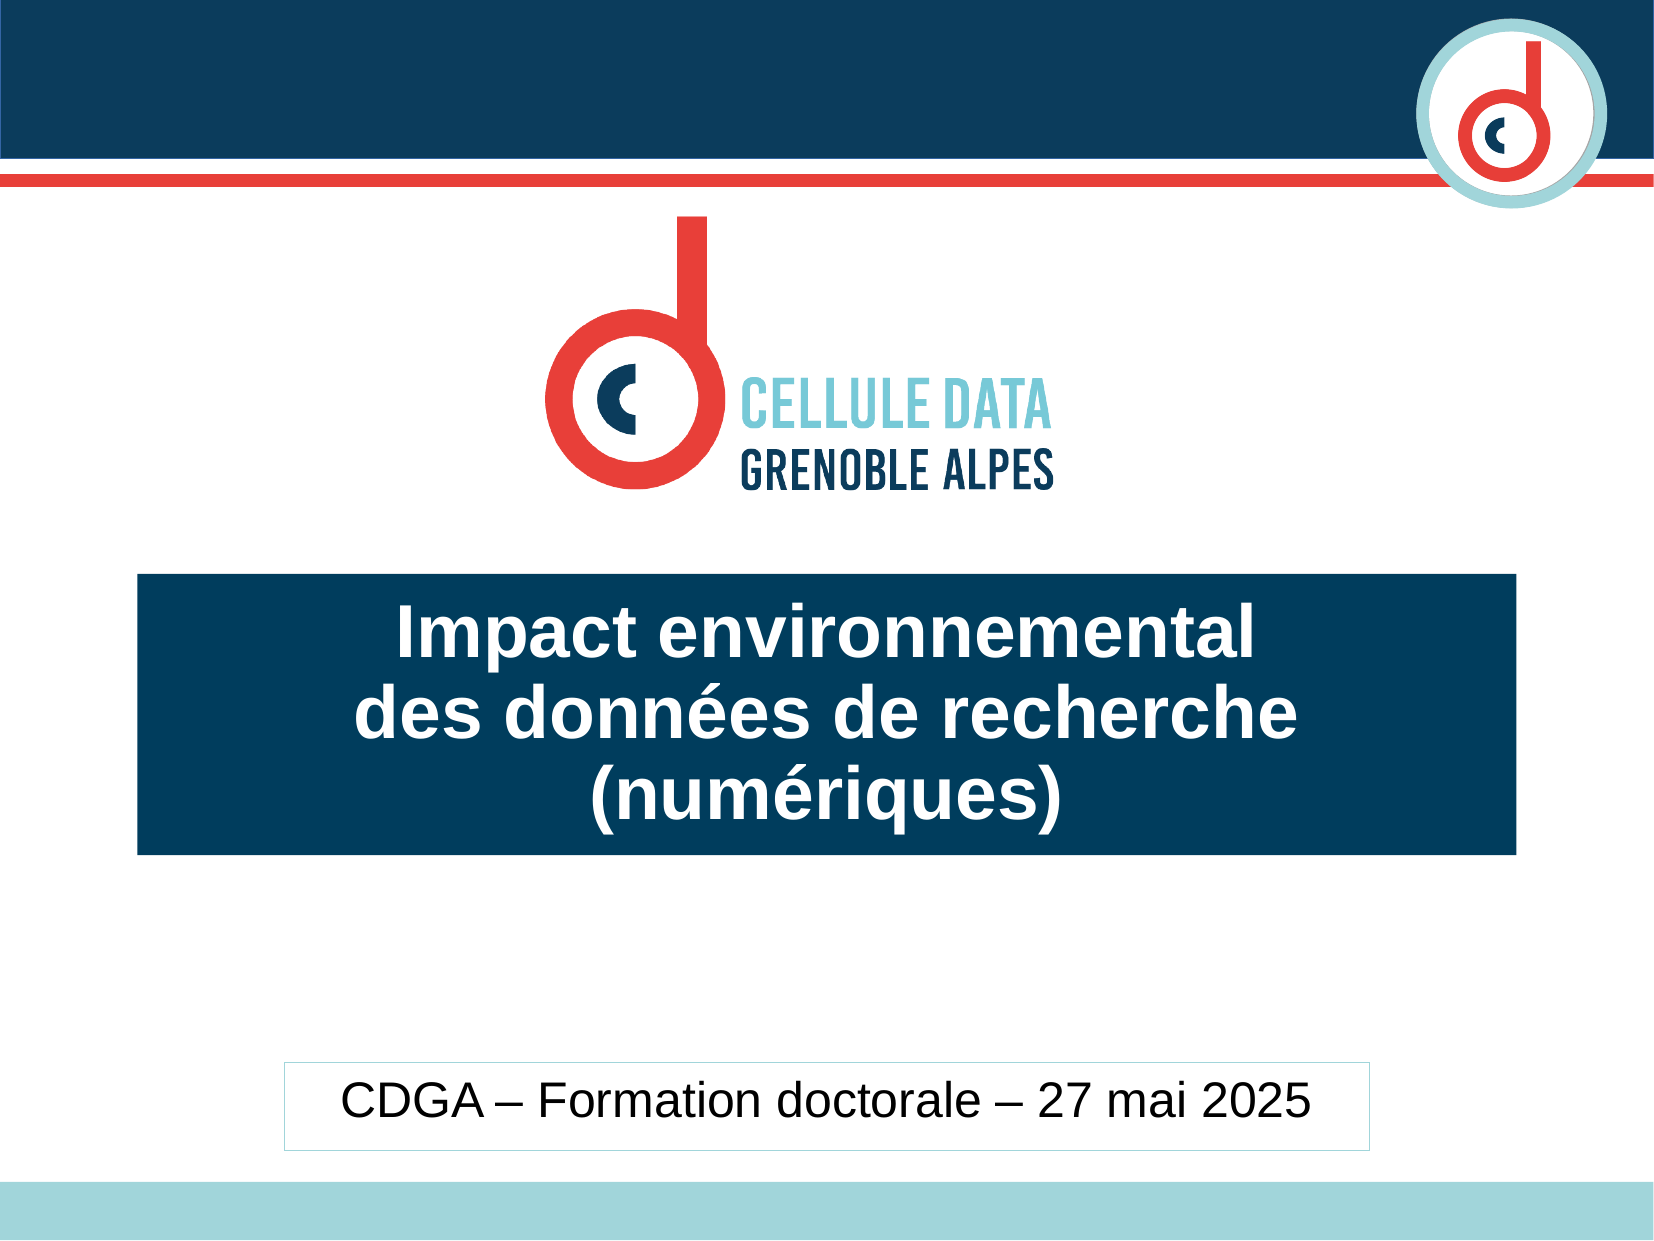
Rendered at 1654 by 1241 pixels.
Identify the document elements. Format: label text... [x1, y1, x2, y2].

title Impact environnemental des données de recherche (numériques) [137, 573, 1517, 856]
picture [545, 216, 1090, 522]
list CDGA – Formation doctorale – 27 mai 2025 [284, 1062, 1370, 1151]
